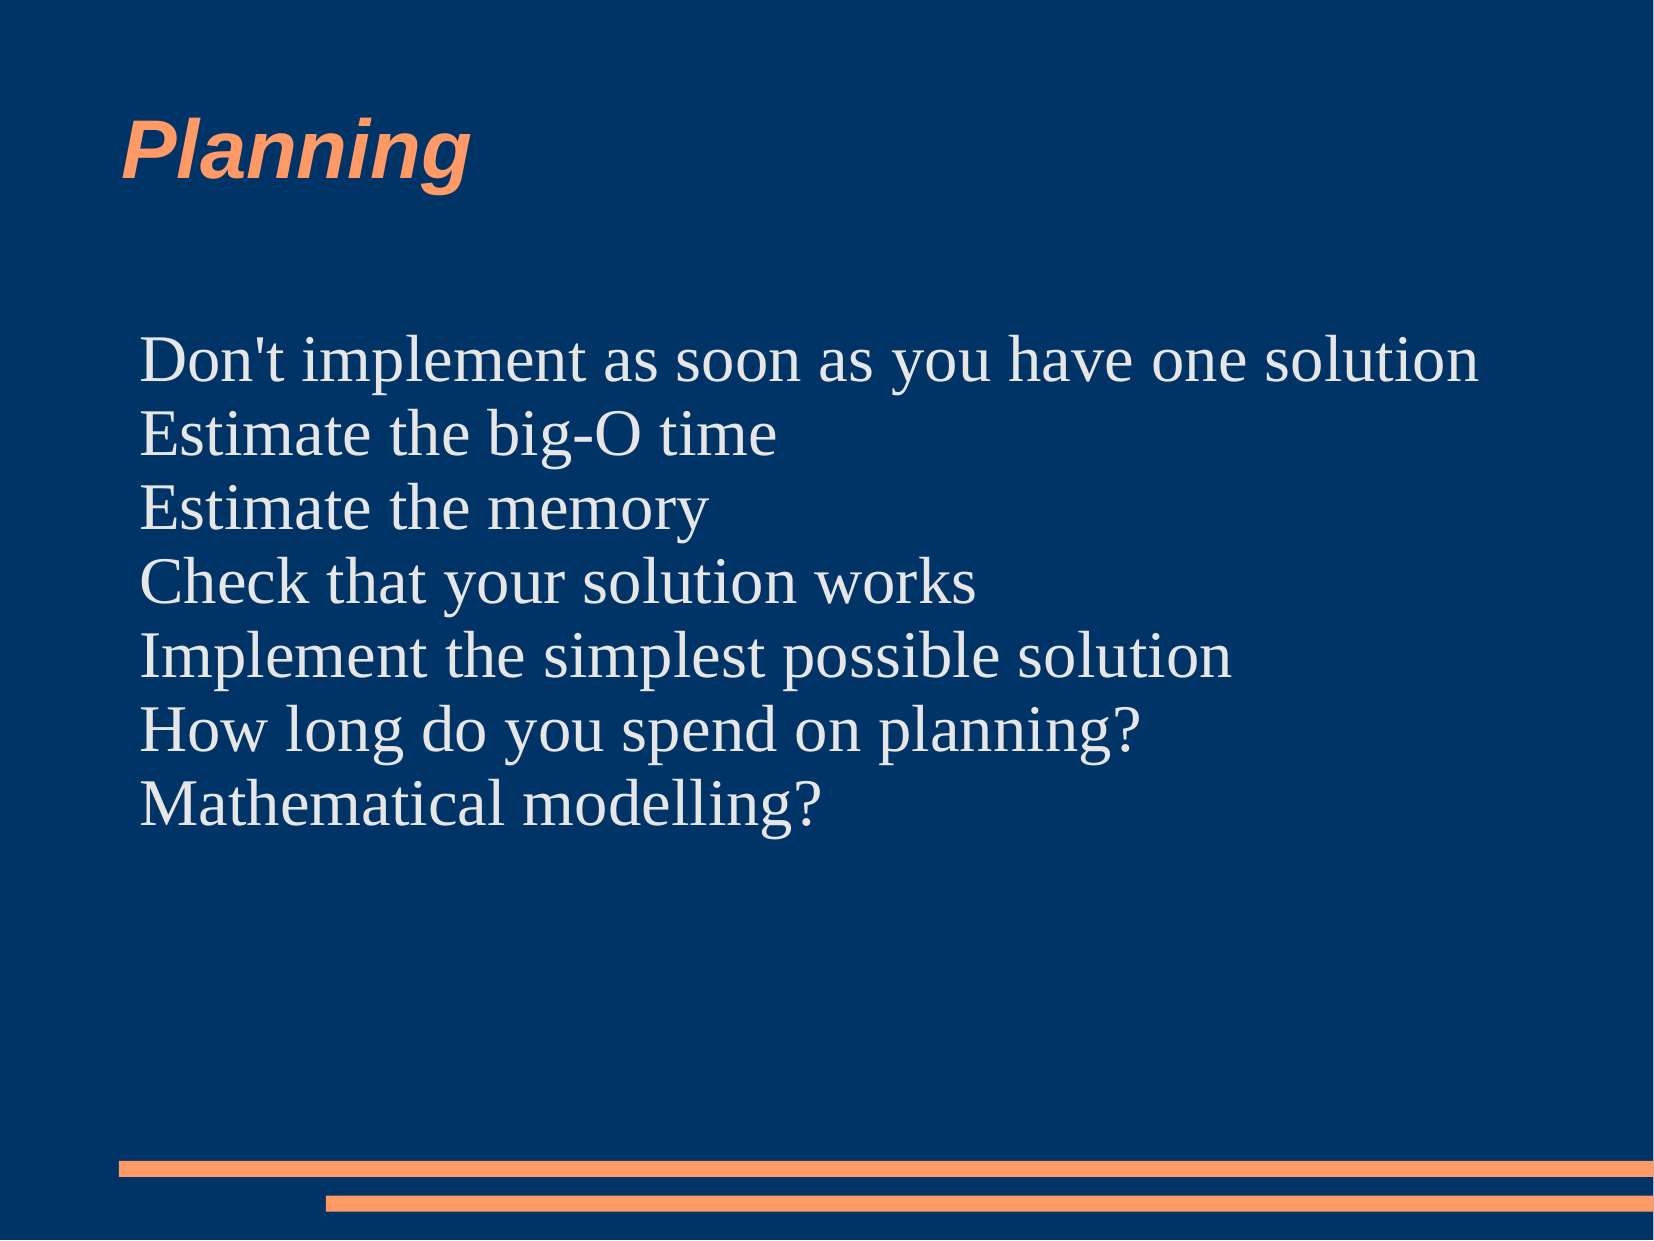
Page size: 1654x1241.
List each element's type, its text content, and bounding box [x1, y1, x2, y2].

title Planning [121, 53, 1534, 247]
list Don't implement as soon as you have one solution Estimate the big-O time Estimate the memory Check that your solution works Implement the simplest possible solution How long do you spend on planning? Mathematical modelling? [121, 322, 1561, 1118]
